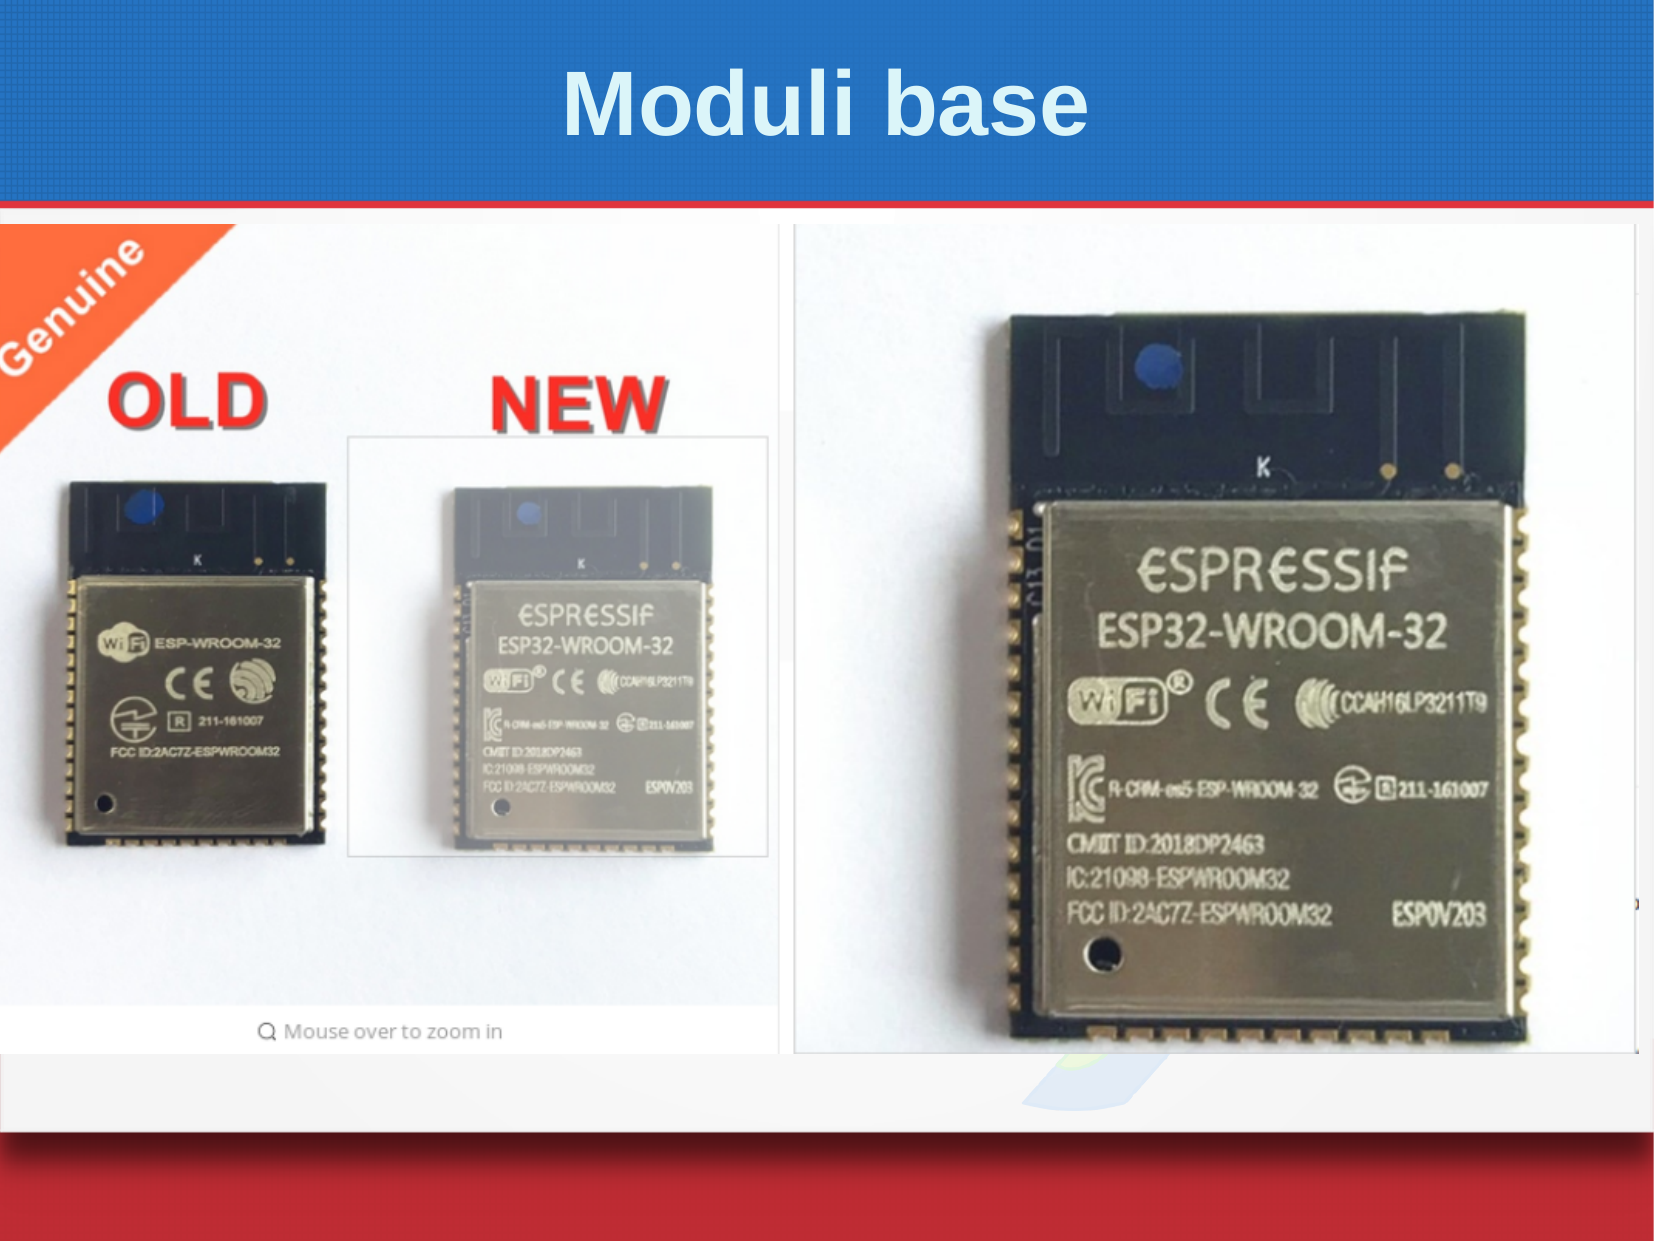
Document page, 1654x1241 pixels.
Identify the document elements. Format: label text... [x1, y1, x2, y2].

title Moduli base [82, 20, 1571, 186]
picture [0, 0, 1654, 1241]
